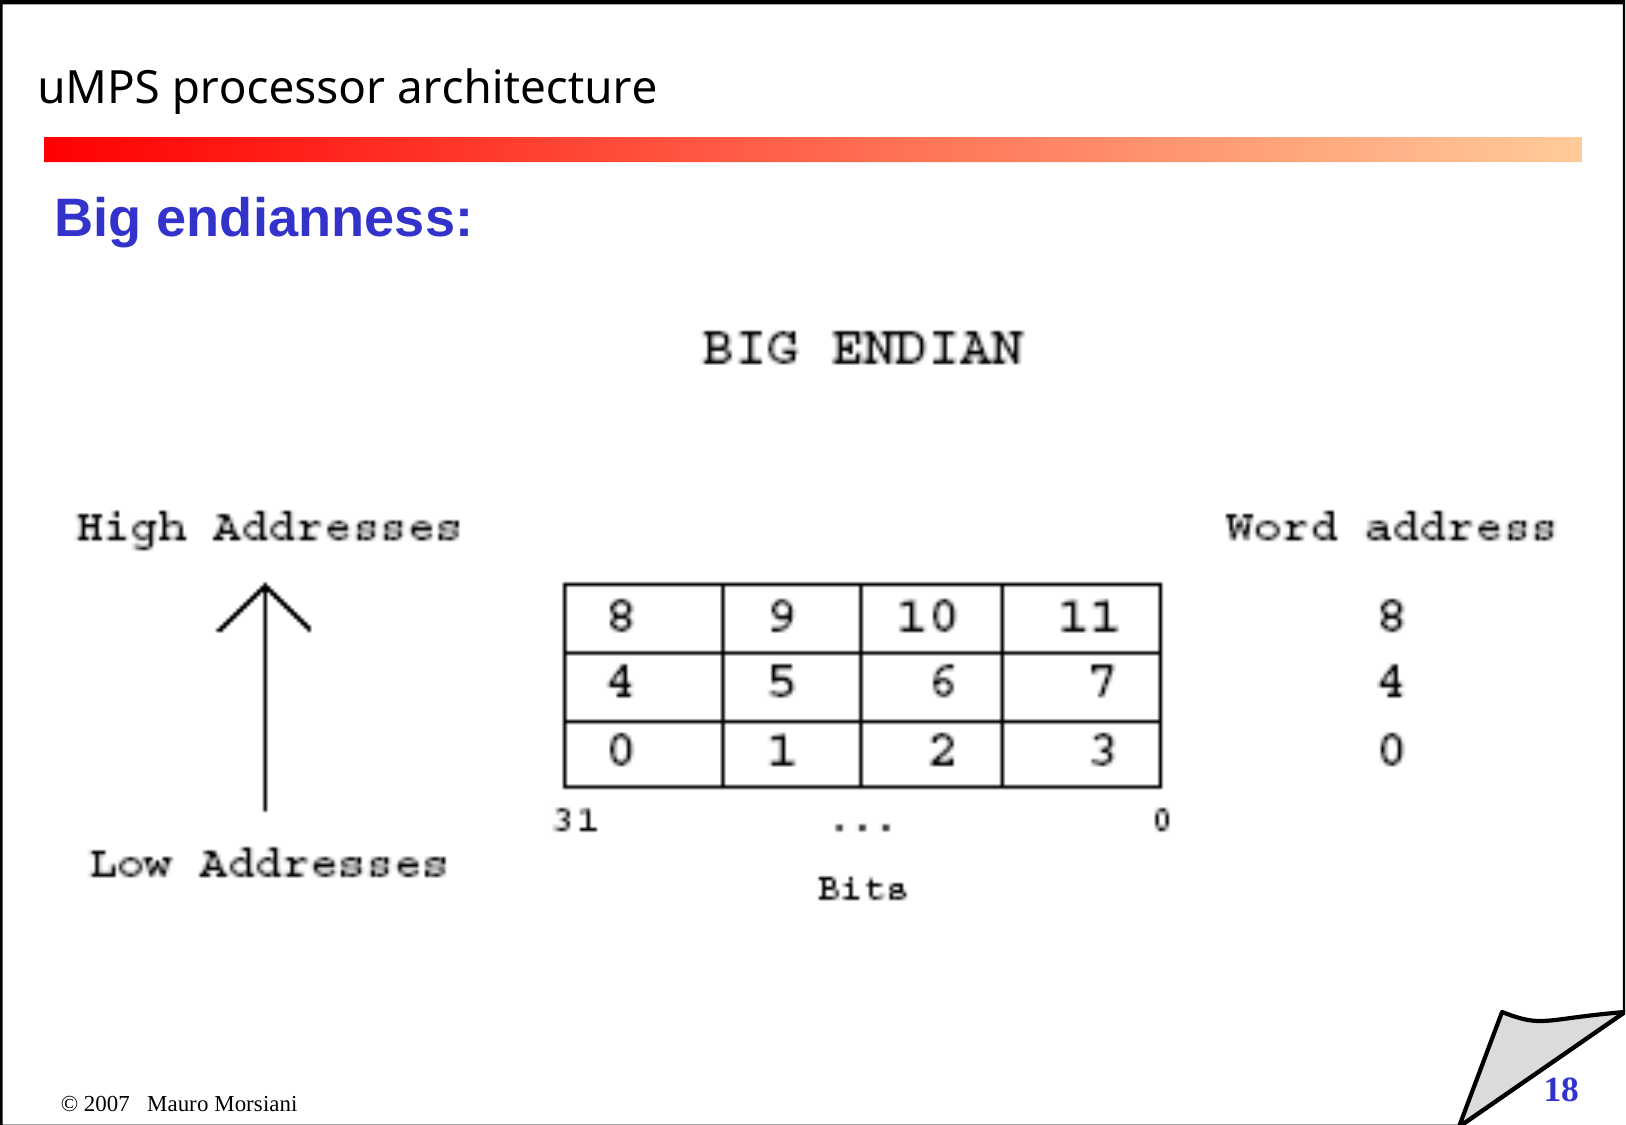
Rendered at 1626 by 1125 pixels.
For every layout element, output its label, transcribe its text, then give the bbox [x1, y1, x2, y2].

picture [46, 316, 1584, 927]
list Big endianness: [54, 187, 1557, 595]
title uMPS processor architecture [37, 44, 1587, 130]
